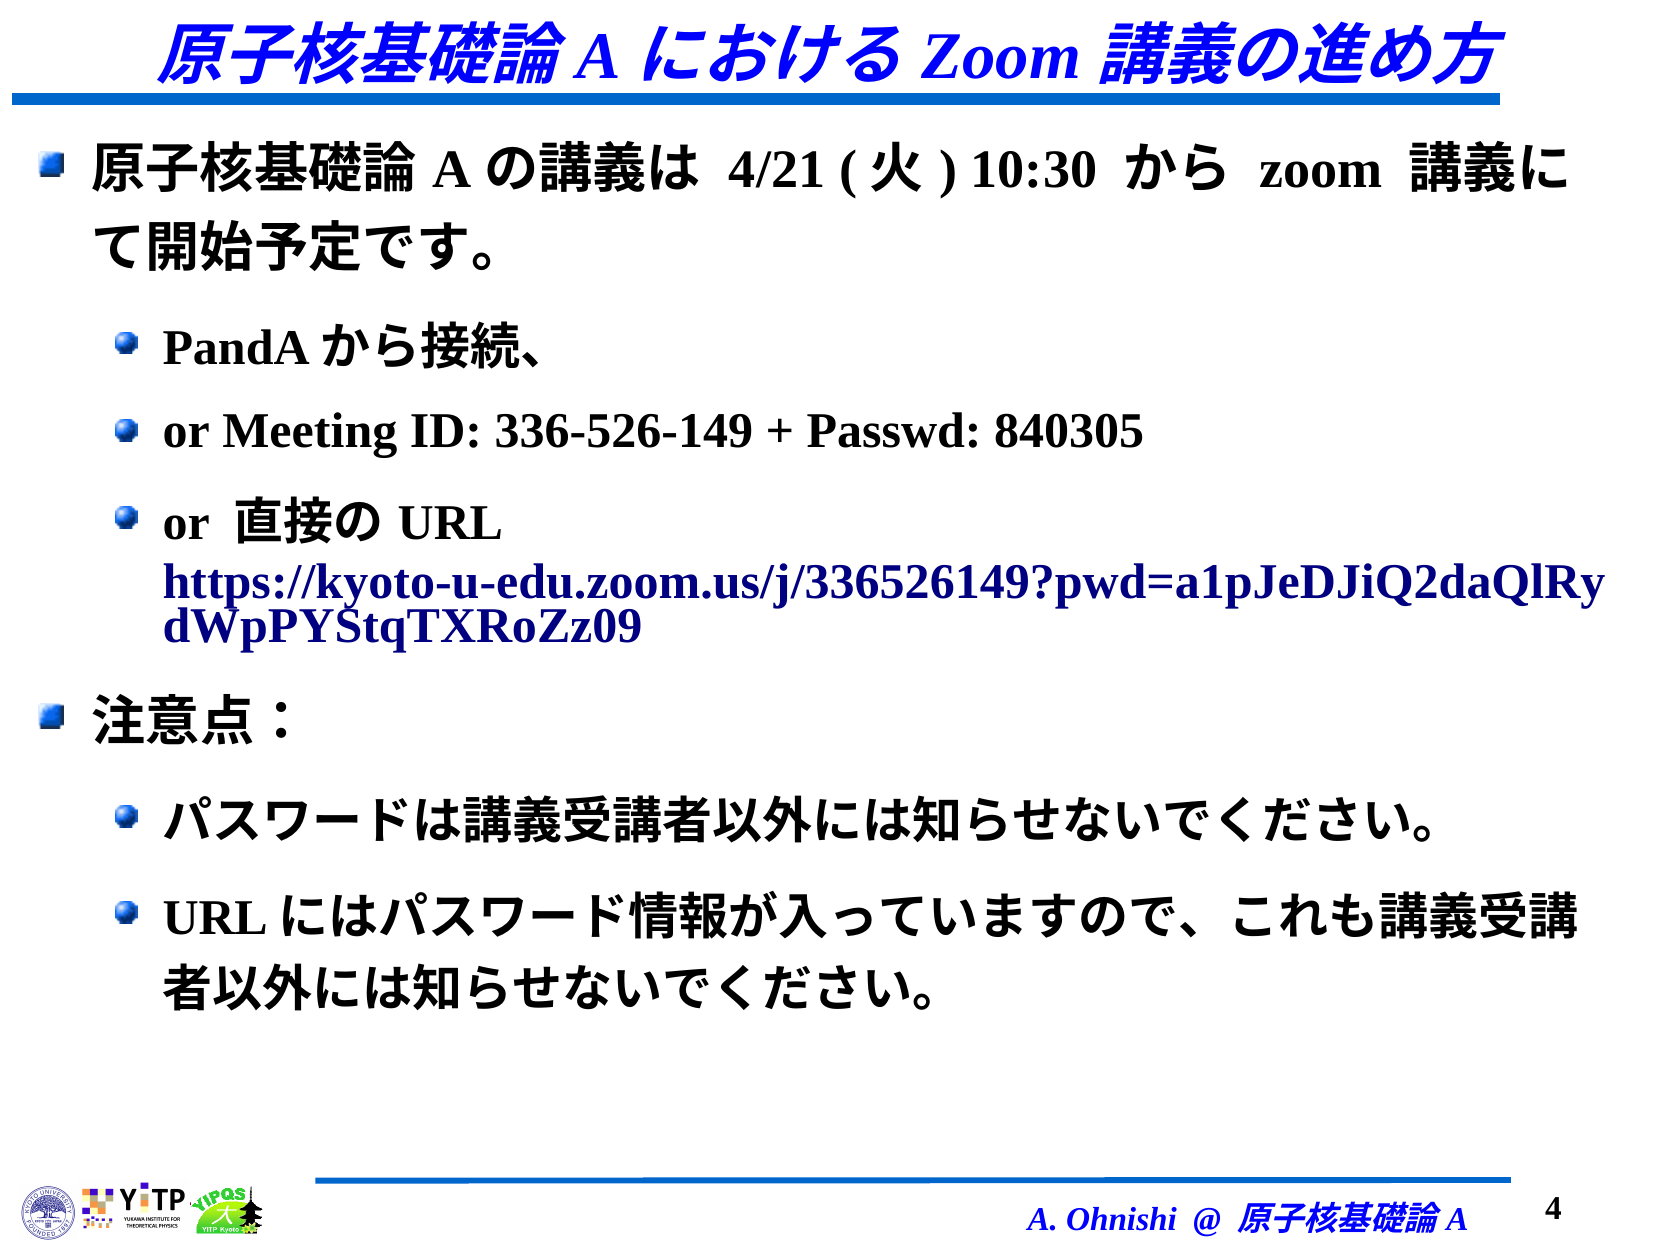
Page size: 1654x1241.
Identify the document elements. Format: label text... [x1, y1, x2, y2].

list 原子核基礎論Aの講義は 4/21 (火) 10:30 から zoom 講義にて開始予定です。 PandAから接続、 or Meeting ID: 336-526-149 + Passwd: 840305 or 直接のURL https://kyoto-u-edu.zoom.us/j/336526149?pwd=a1pJeDJiQ2daQlRydWpPYStqTXRoZz09 注意点： パスワードは講義受講者以外には知らせないでください。 URLにはパスワード情報が入っていますので、これも講義受講者以外には知らせないでください。 [20, 124, 1621, 1137]
picture [20, 1185, 76, 1241]
title 原子核基礎論AにおけるZoom講義の進め方 [0, 0, 1654, 99]
picture [77, 1179, 263, 1234]
